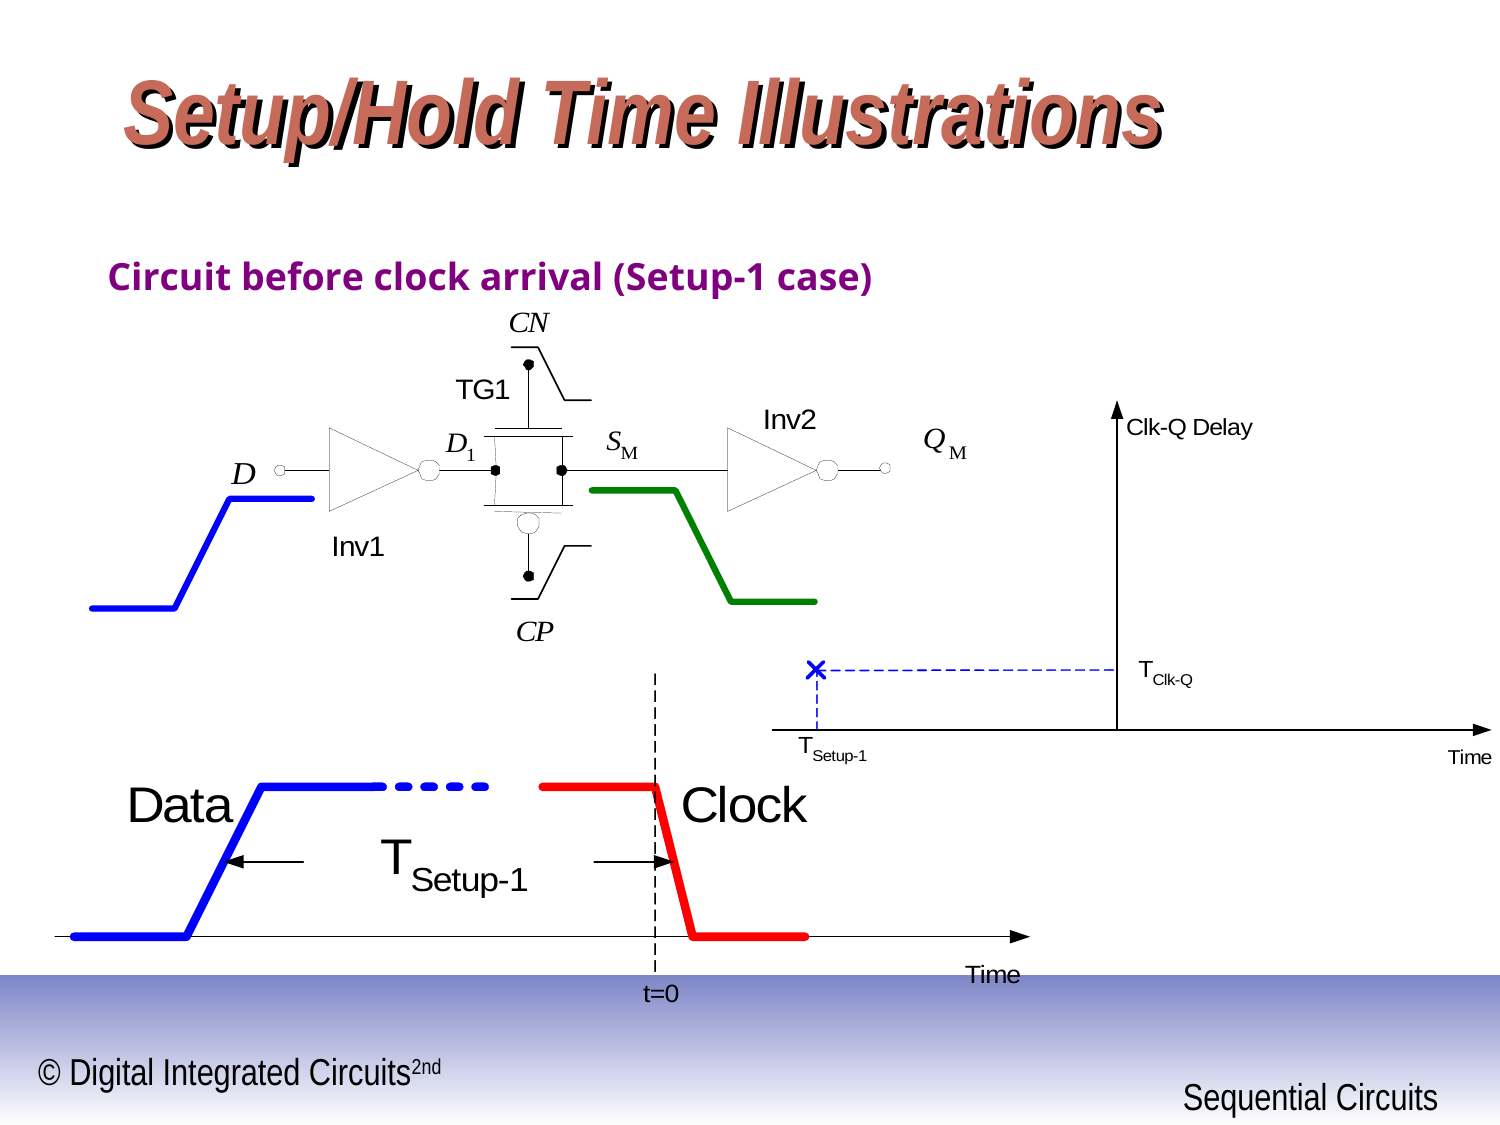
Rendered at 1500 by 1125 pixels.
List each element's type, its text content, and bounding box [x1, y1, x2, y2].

title Setup/Hold Time Illustrations [108, 45, 1384, 170]
text_box Circuit before clock arrival (Setup-1 case) [49, 245, 931, 306]
chart [52, 297, 1495, 1013]
